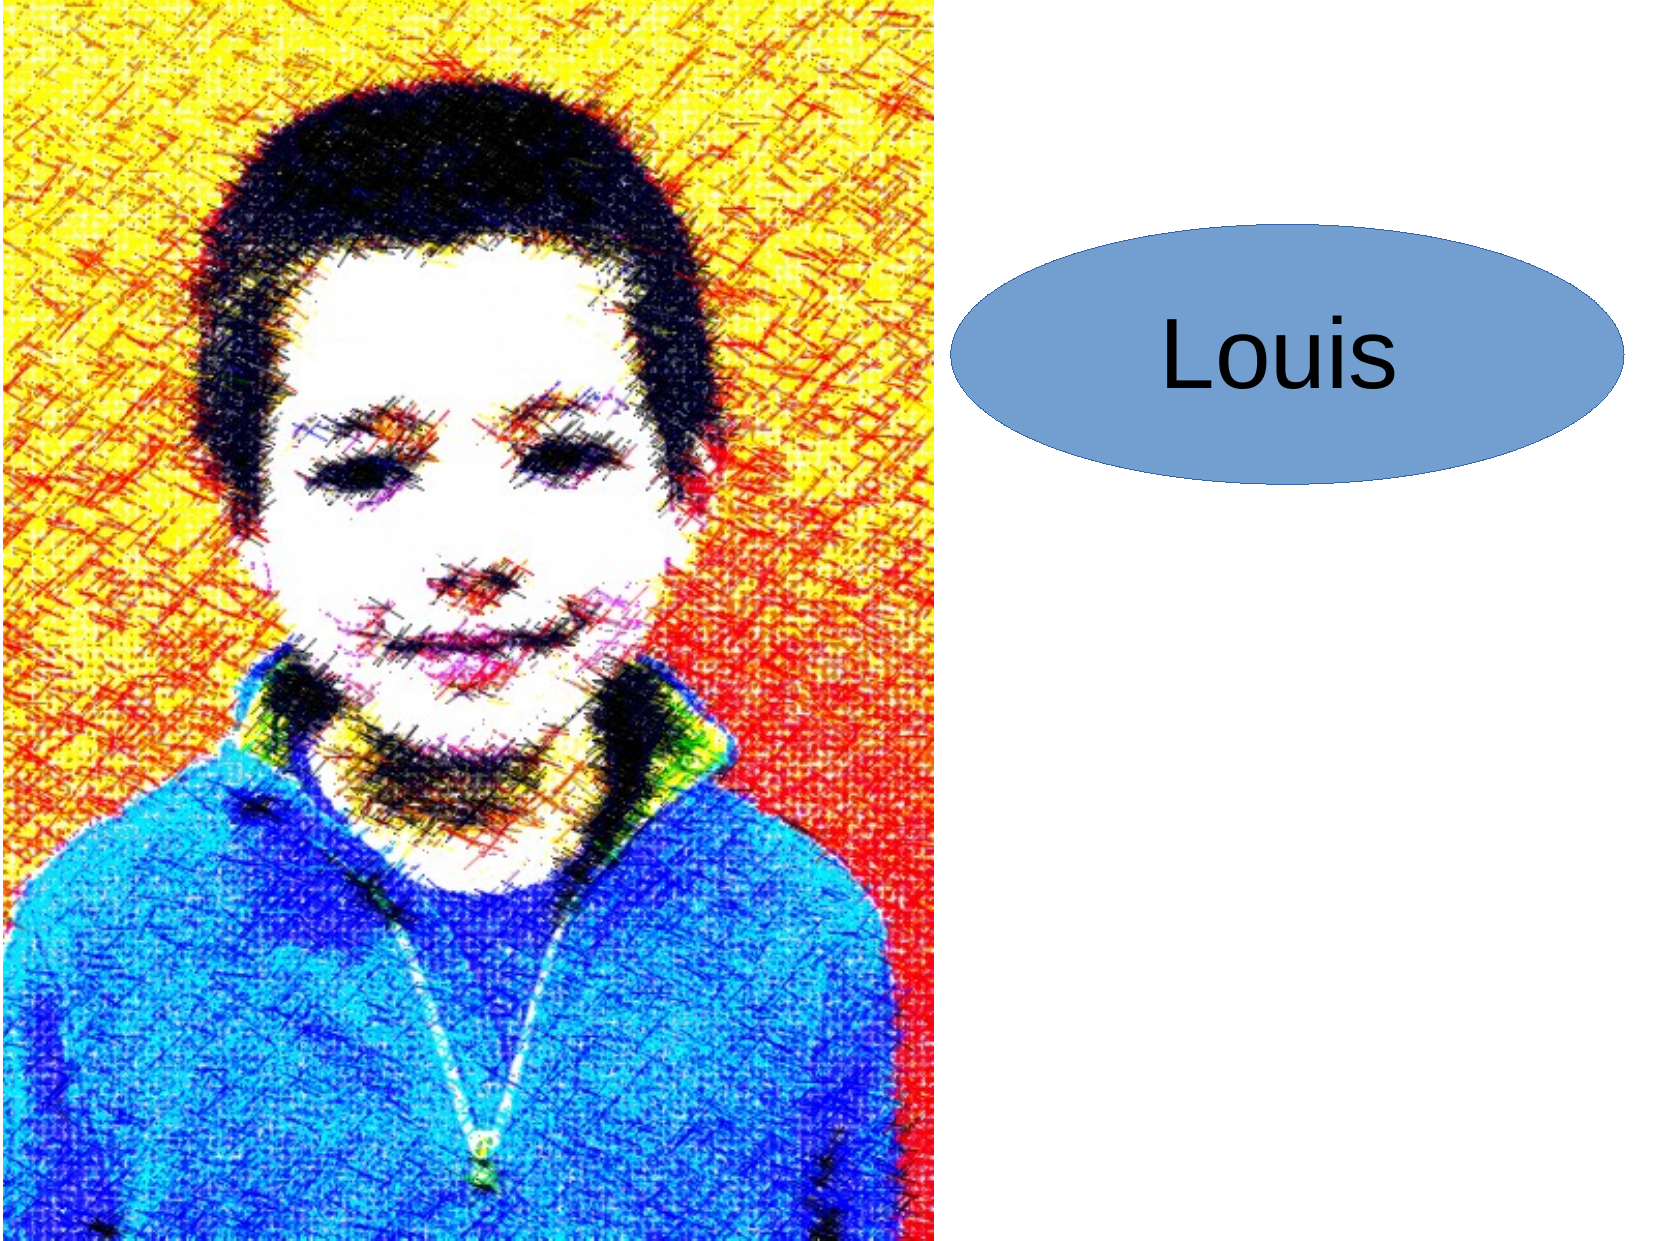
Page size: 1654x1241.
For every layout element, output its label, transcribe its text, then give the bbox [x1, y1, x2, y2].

text_box Louis [950, 224, 1625, 485]
picture [3, 0, 934, 1241]
